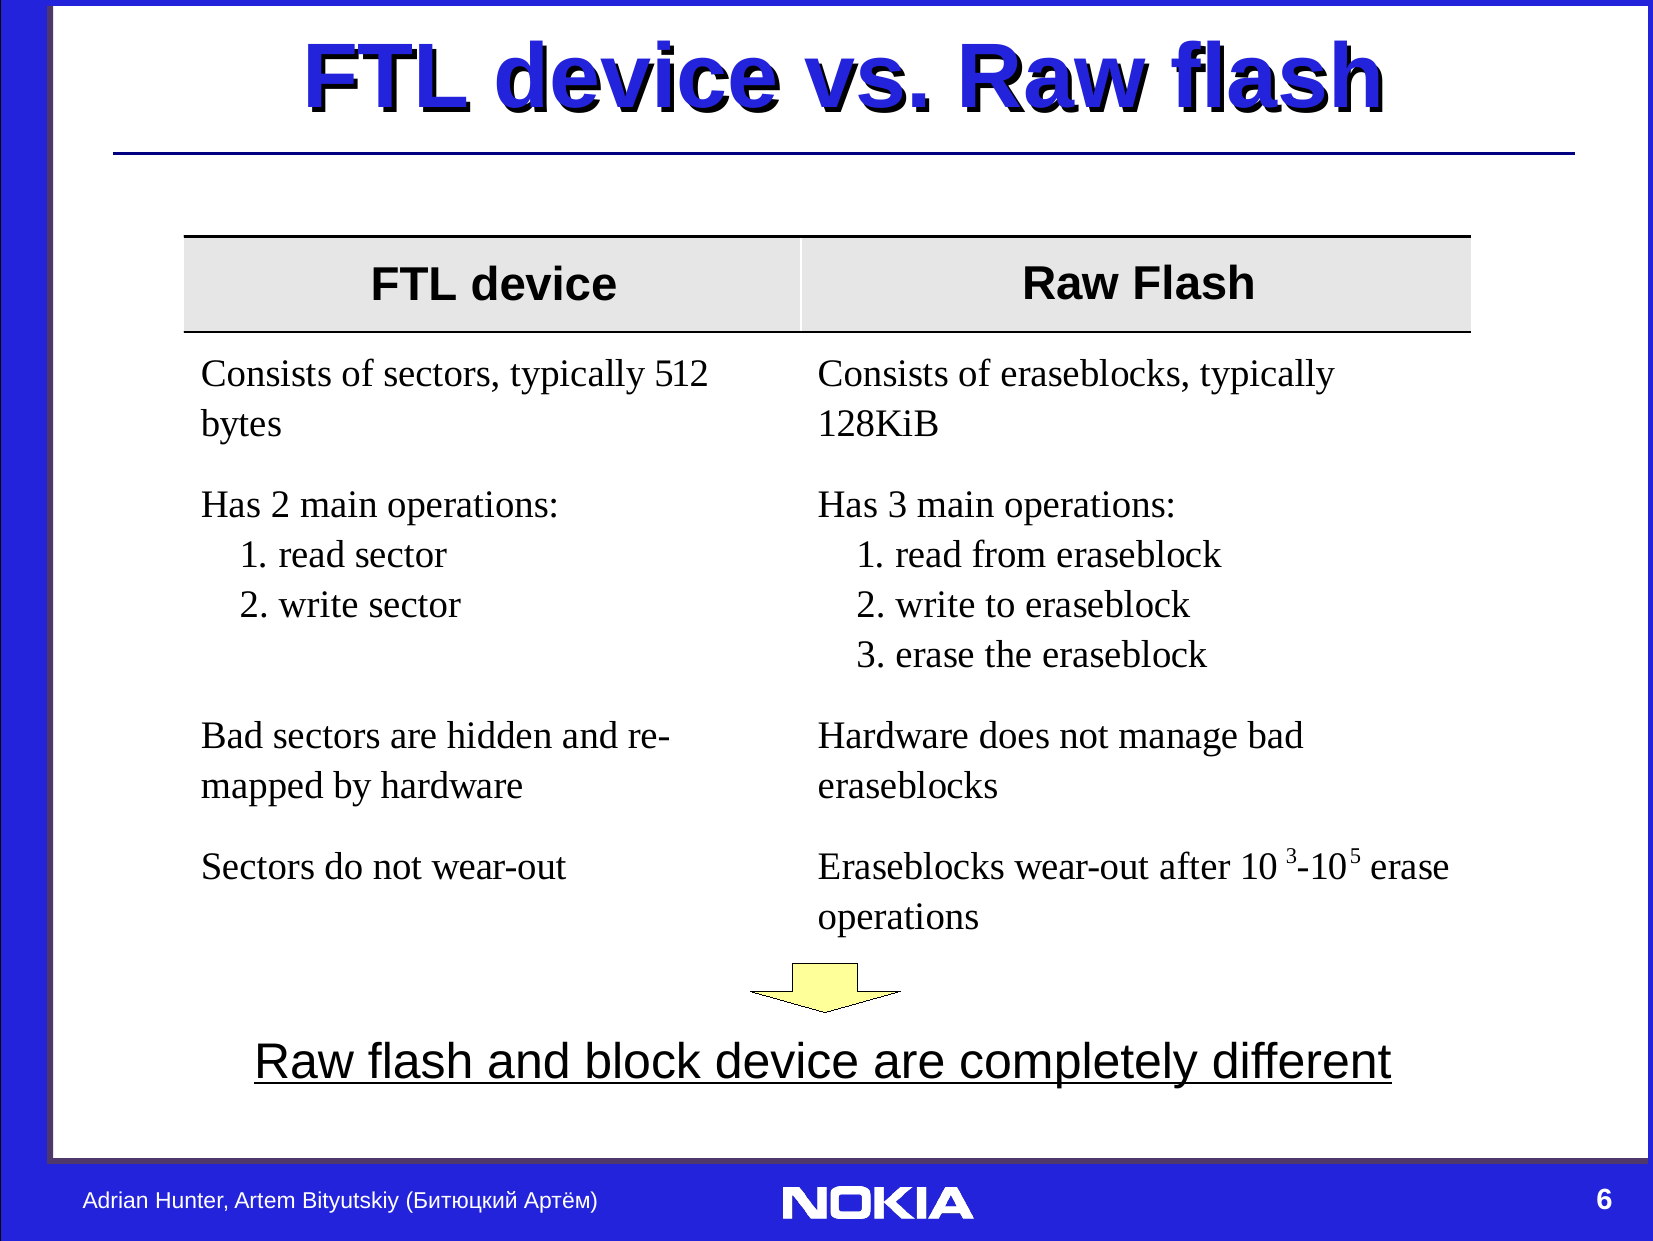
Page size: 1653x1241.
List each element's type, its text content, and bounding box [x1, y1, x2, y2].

text_box Raw flash and block device are completely different [239, 1026, 1407, 1097]
text_box [750, 963, 901, 1013]
picture [783, 1186, 974, 1219]
chart [183, 235, 1476, 945]
title FTL device vs. Raw flash [100, 2, 1588, 151]
